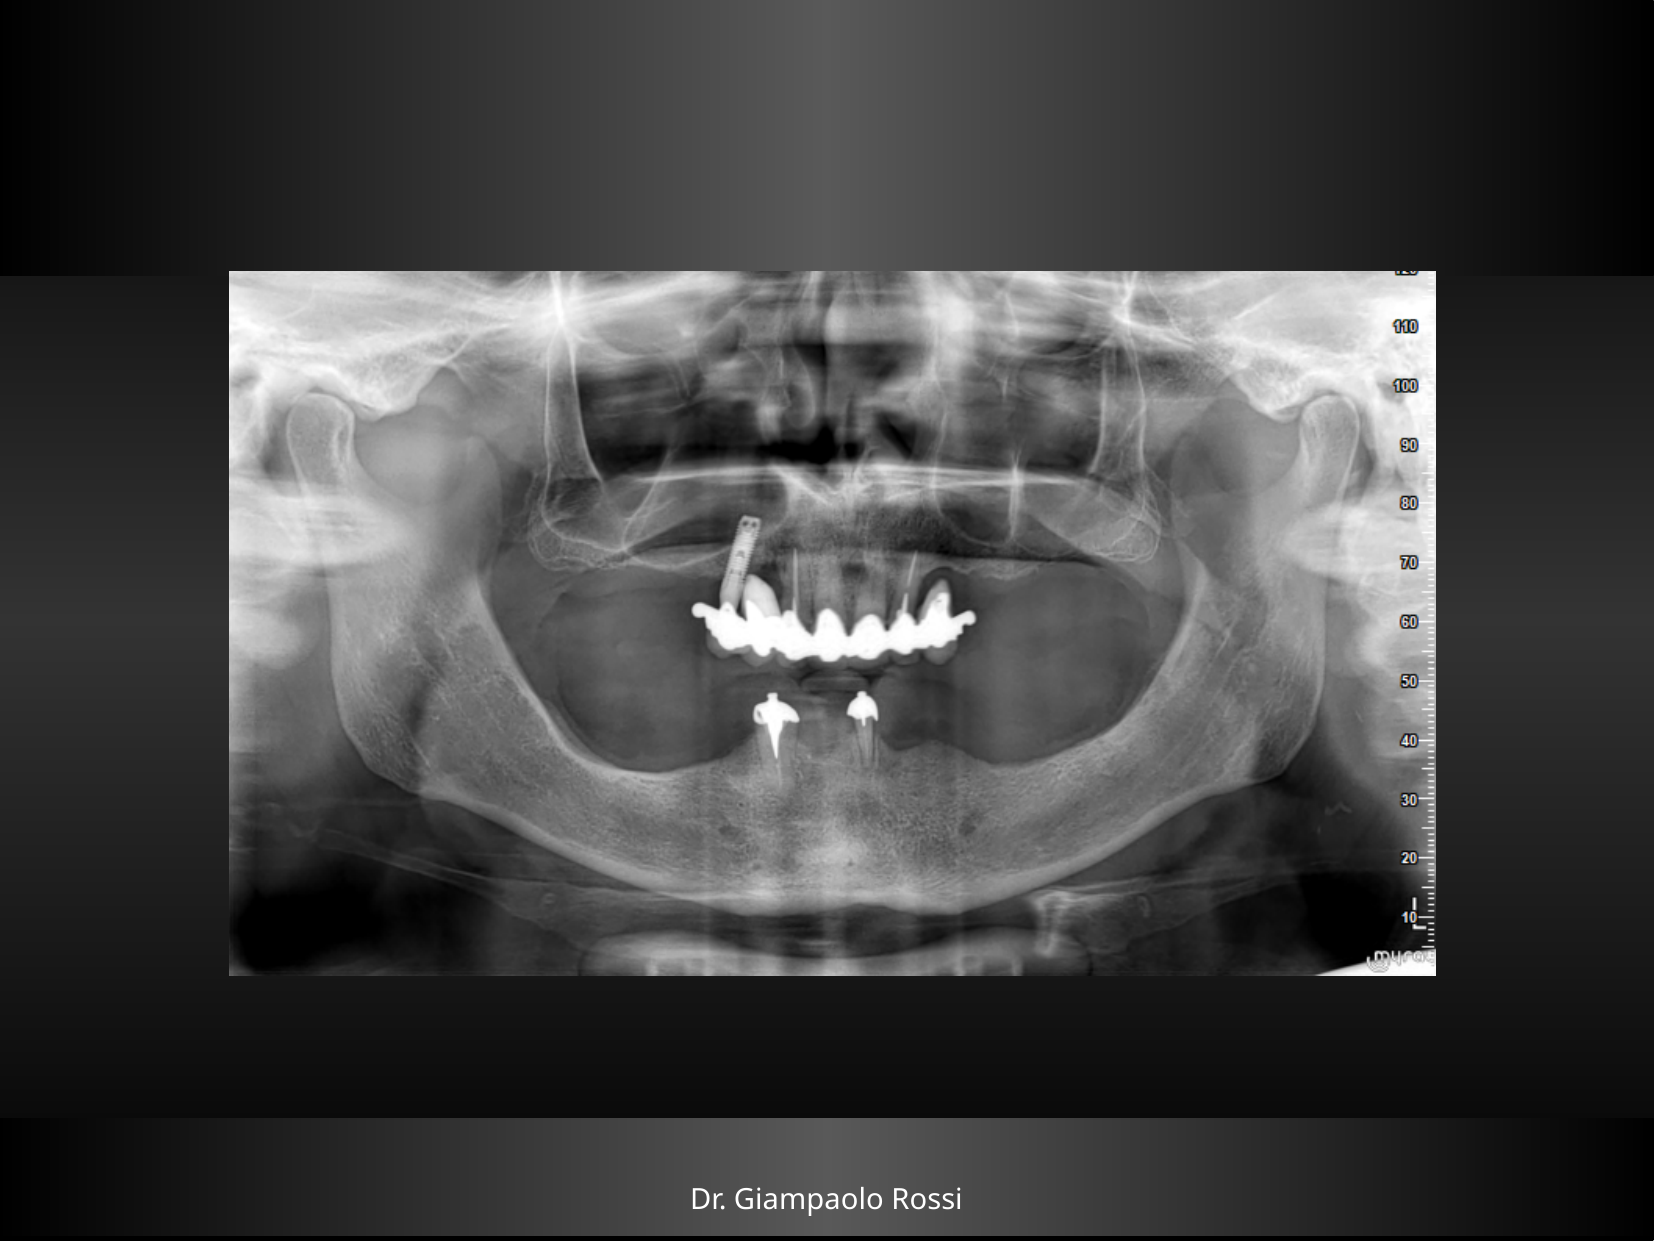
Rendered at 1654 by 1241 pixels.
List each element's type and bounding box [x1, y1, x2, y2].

picture [229, 271, 1436, 976]
